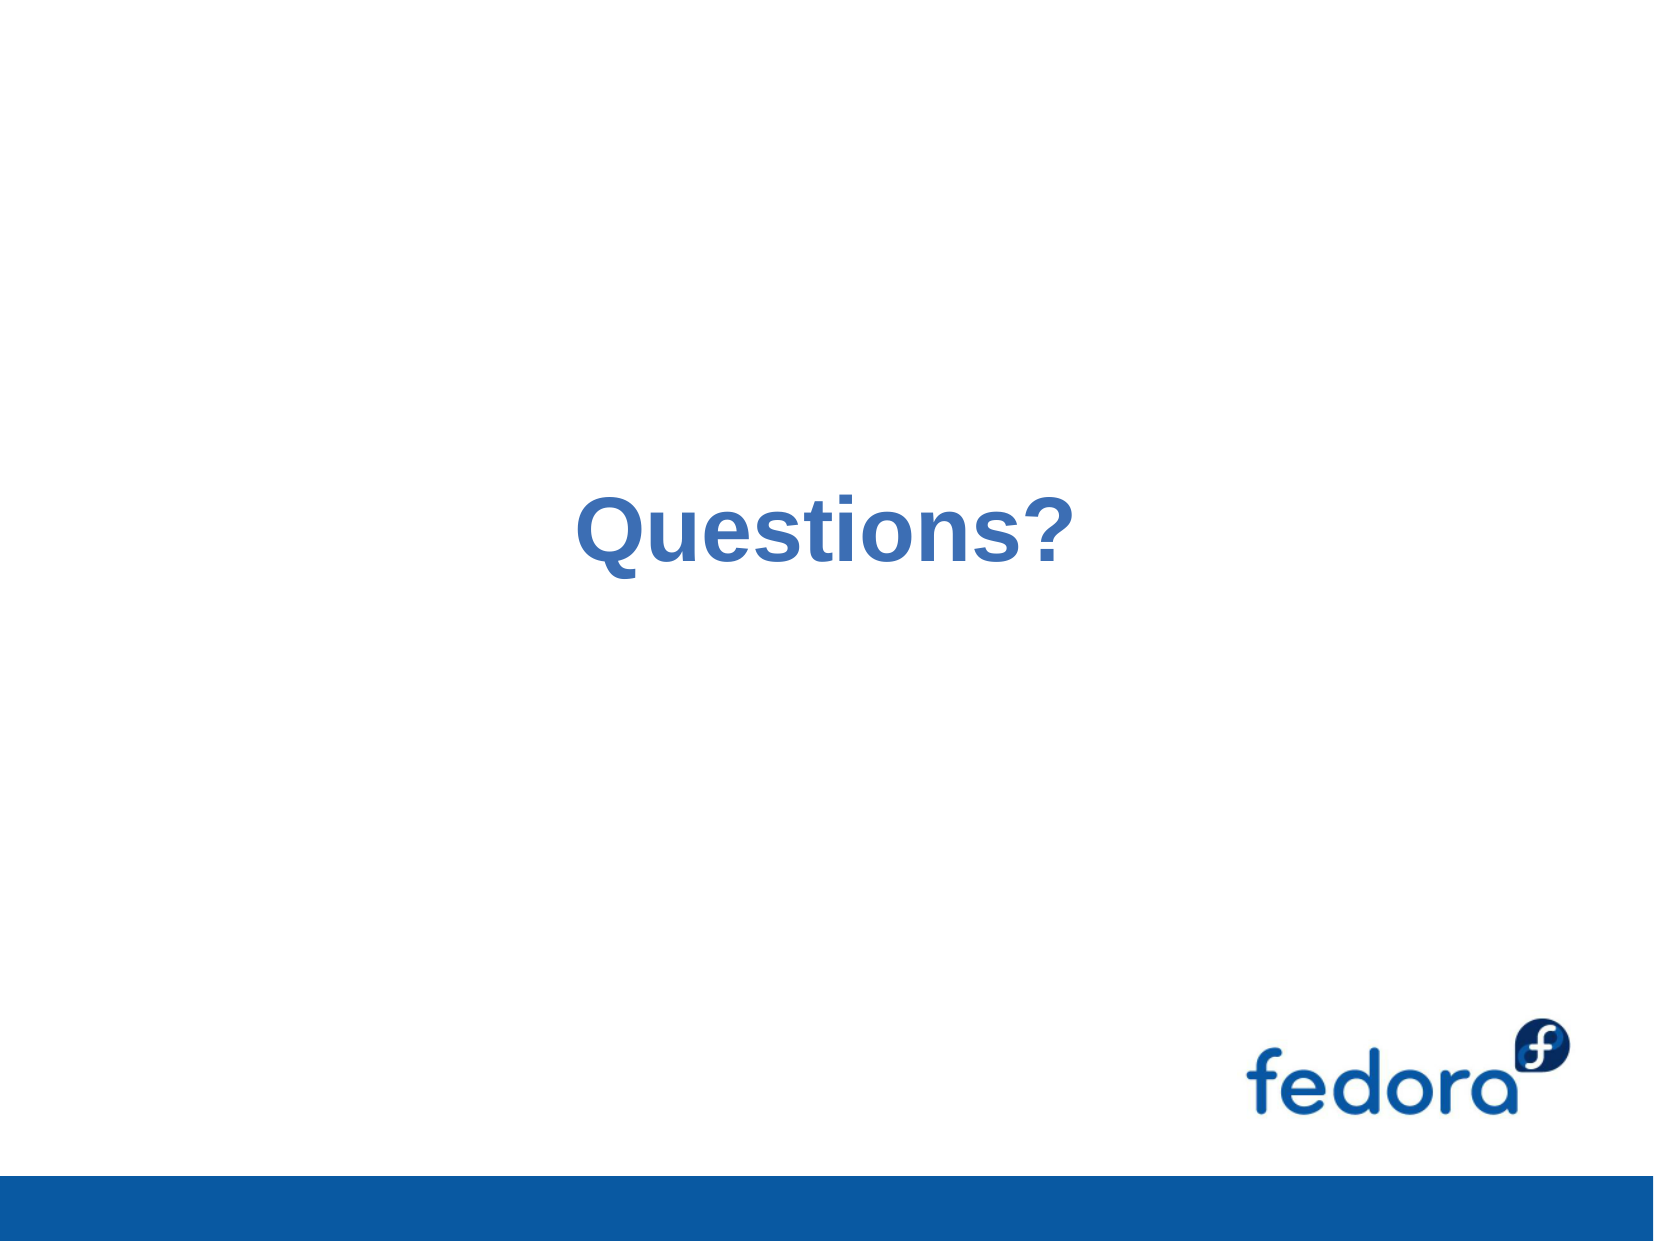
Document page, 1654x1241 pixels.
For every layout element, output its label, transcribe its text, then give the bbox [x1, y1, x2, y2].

picture [1237, 1010, 1576, 1125]
subtitle Questions? [82, 56, 1571, 1102]
picture [0, 1176, 1654, 1241]
